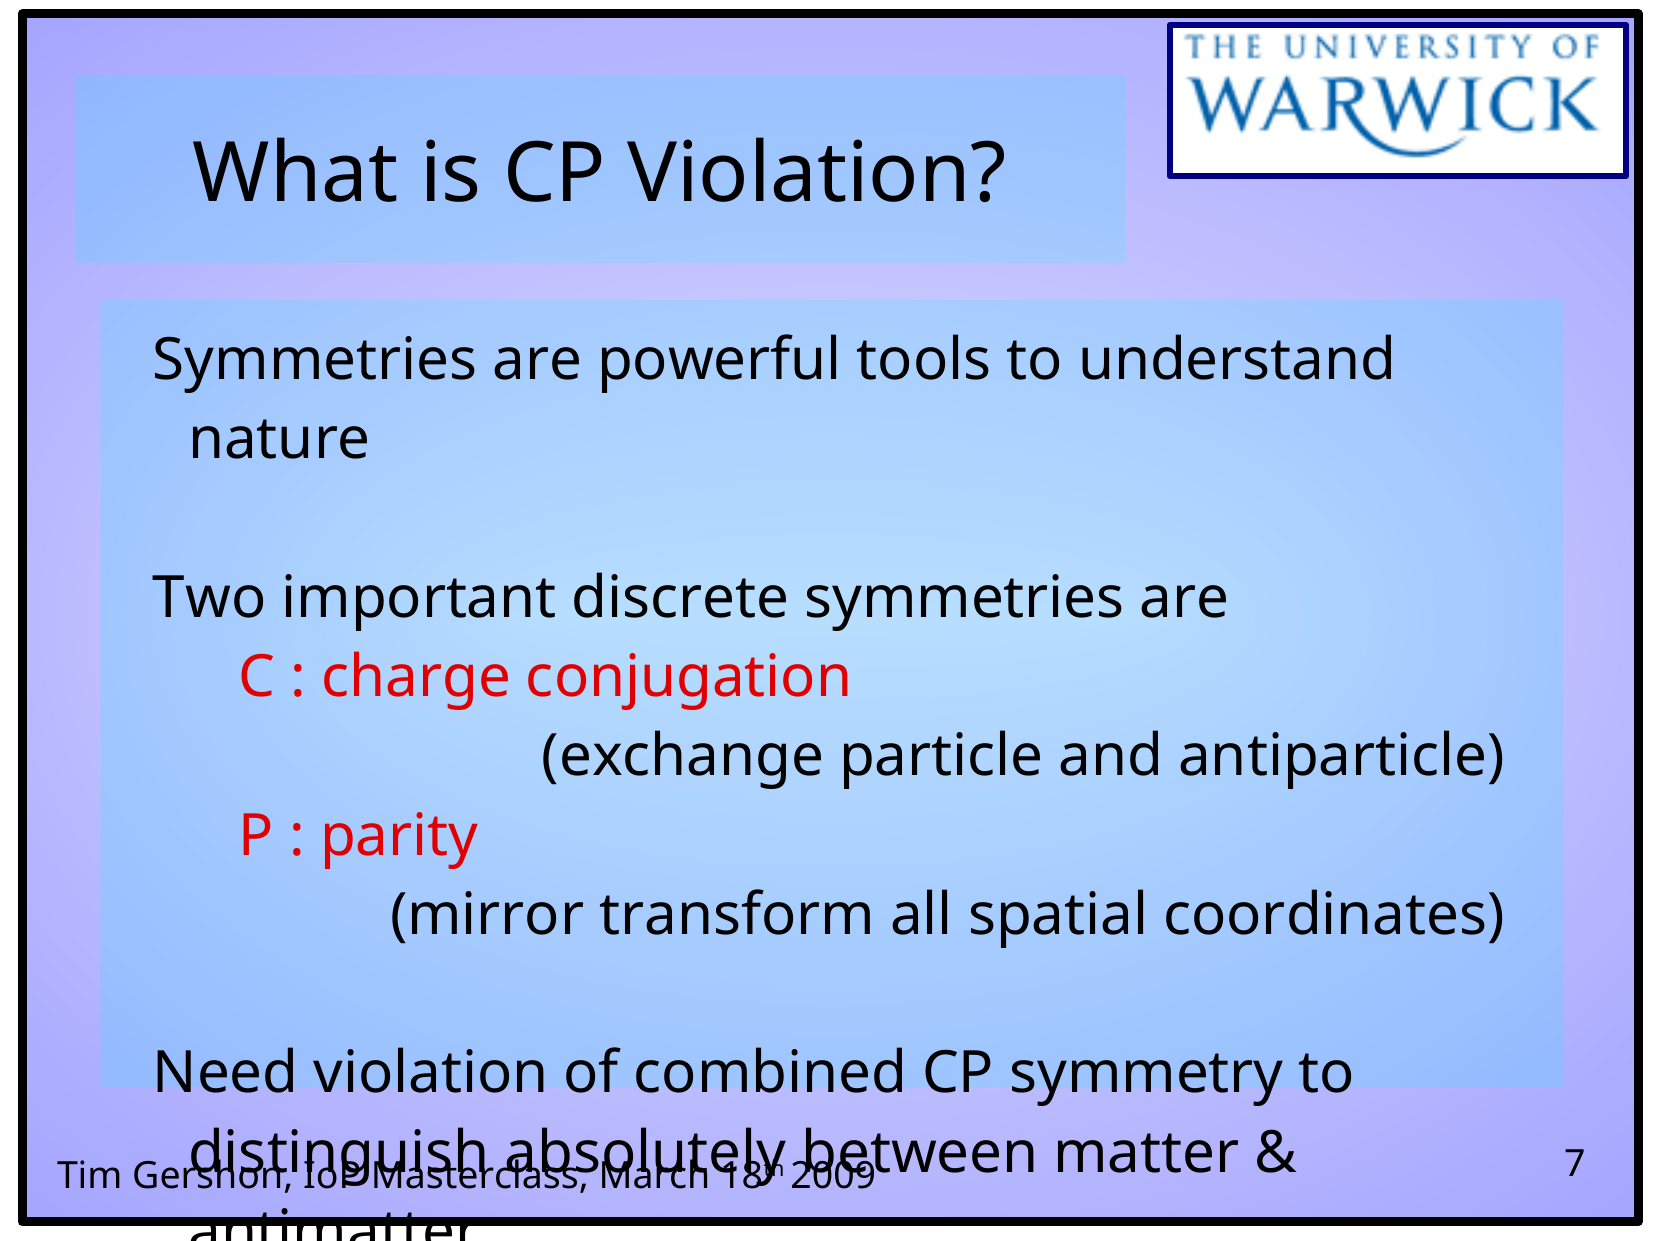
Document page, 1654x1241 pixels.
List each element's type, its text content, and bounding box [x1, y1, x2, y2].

picture [1172, 27, 1623, 174]
text_box Symmetries are powerful tools to understand nature Two important discrete symmetries are C : charge conjugation (exchange particle and antiparticle) P : parity (mirror transform all spatial coordinates) Need violation of combined CP symmetry to distinguish absolutely between matter & antimatter [102, 310, 1520, 1041]
text_box <number> [1537, 1125, 1613, 1201]
text_box What is CP Violation? [75, 75, 1126, 263]
text_box Tim Gershon, IoP Masterclass, March 18th 2009 [72, 1136, 861, 1212]
text_box [22, 13, 1639, 1222]
